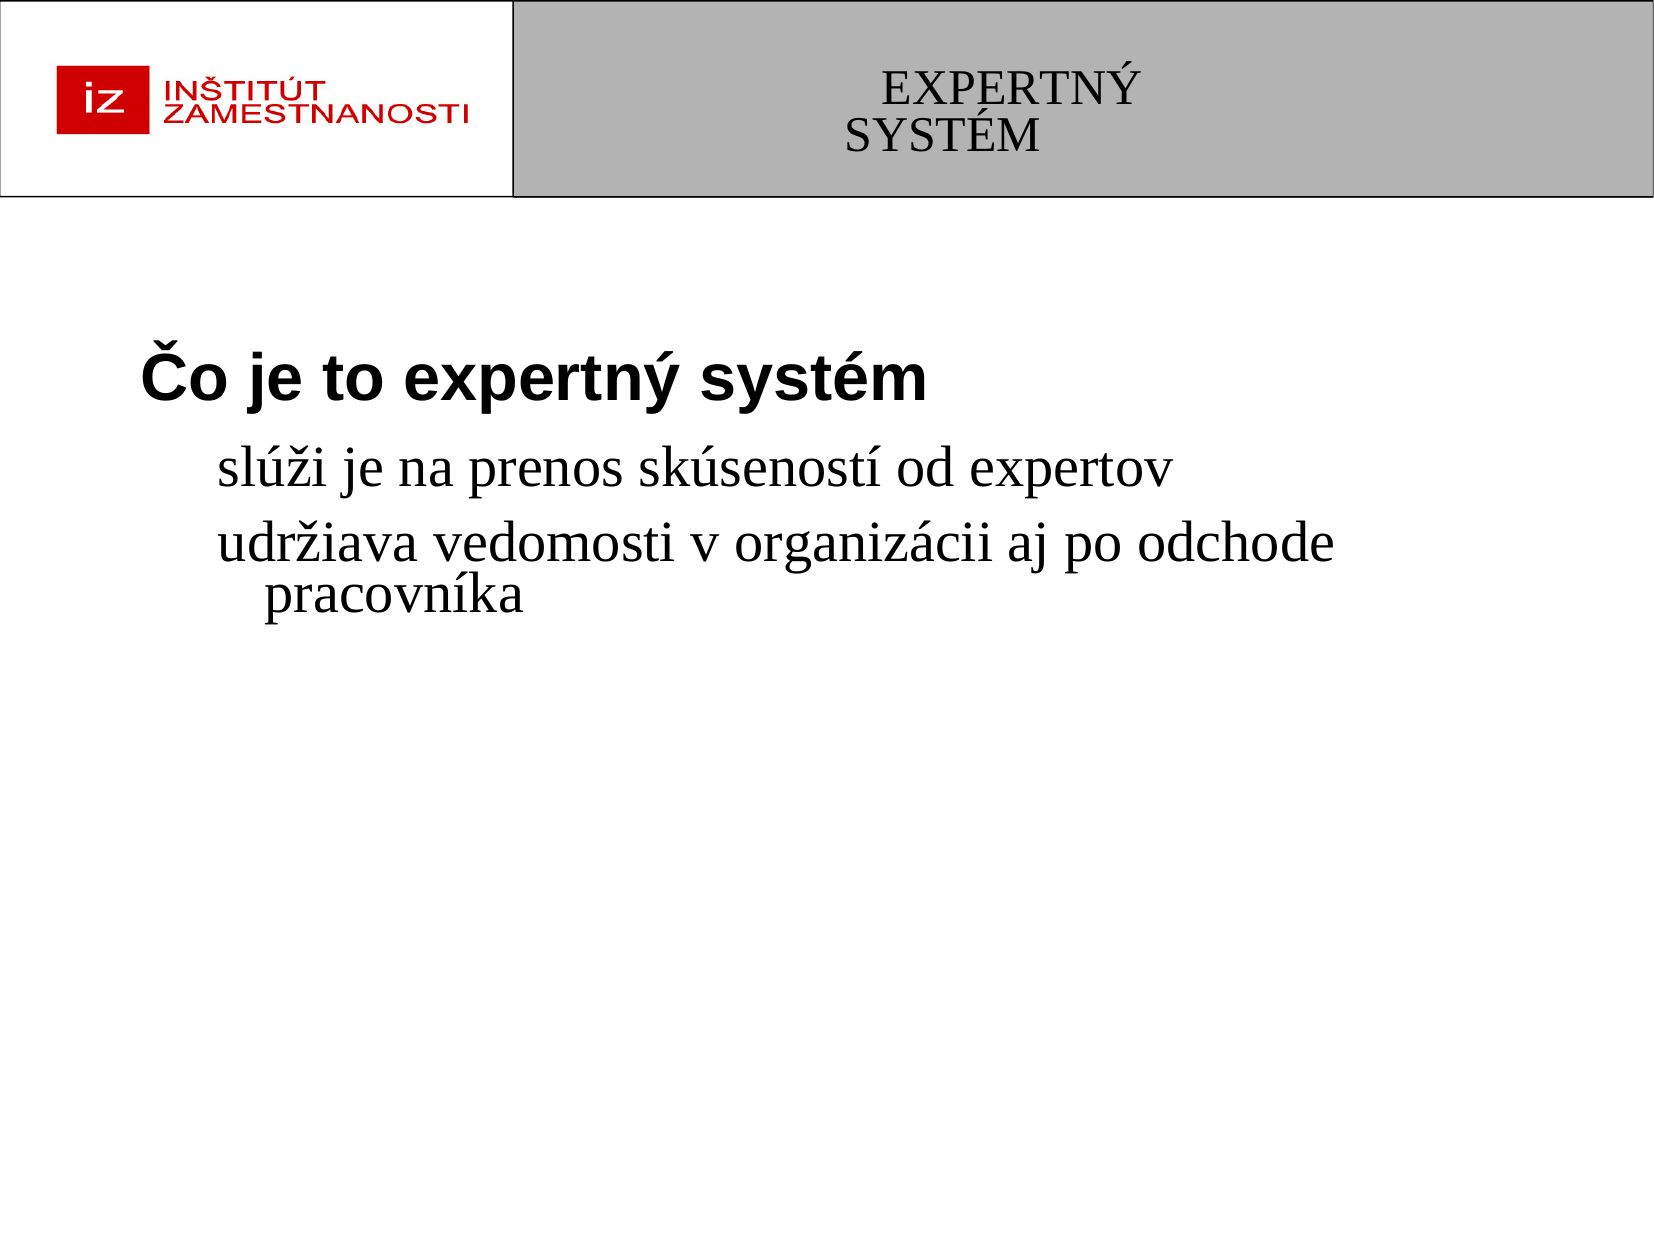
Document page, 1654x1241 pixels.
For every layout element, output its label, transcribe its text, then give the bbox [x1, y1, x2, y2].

text_box [0, 0, 1654, 197]
text_box EXPERTNÝ SYSTÉM [829, 59, 1359, 130]
picture [5, 6, 513, 190]
list Čo je to expertný systém slúži je na prenos skúseností od expertov udržiava vedomosti v organizácii aj po odchode pracovníka [123, 340, 1536, 1123]
